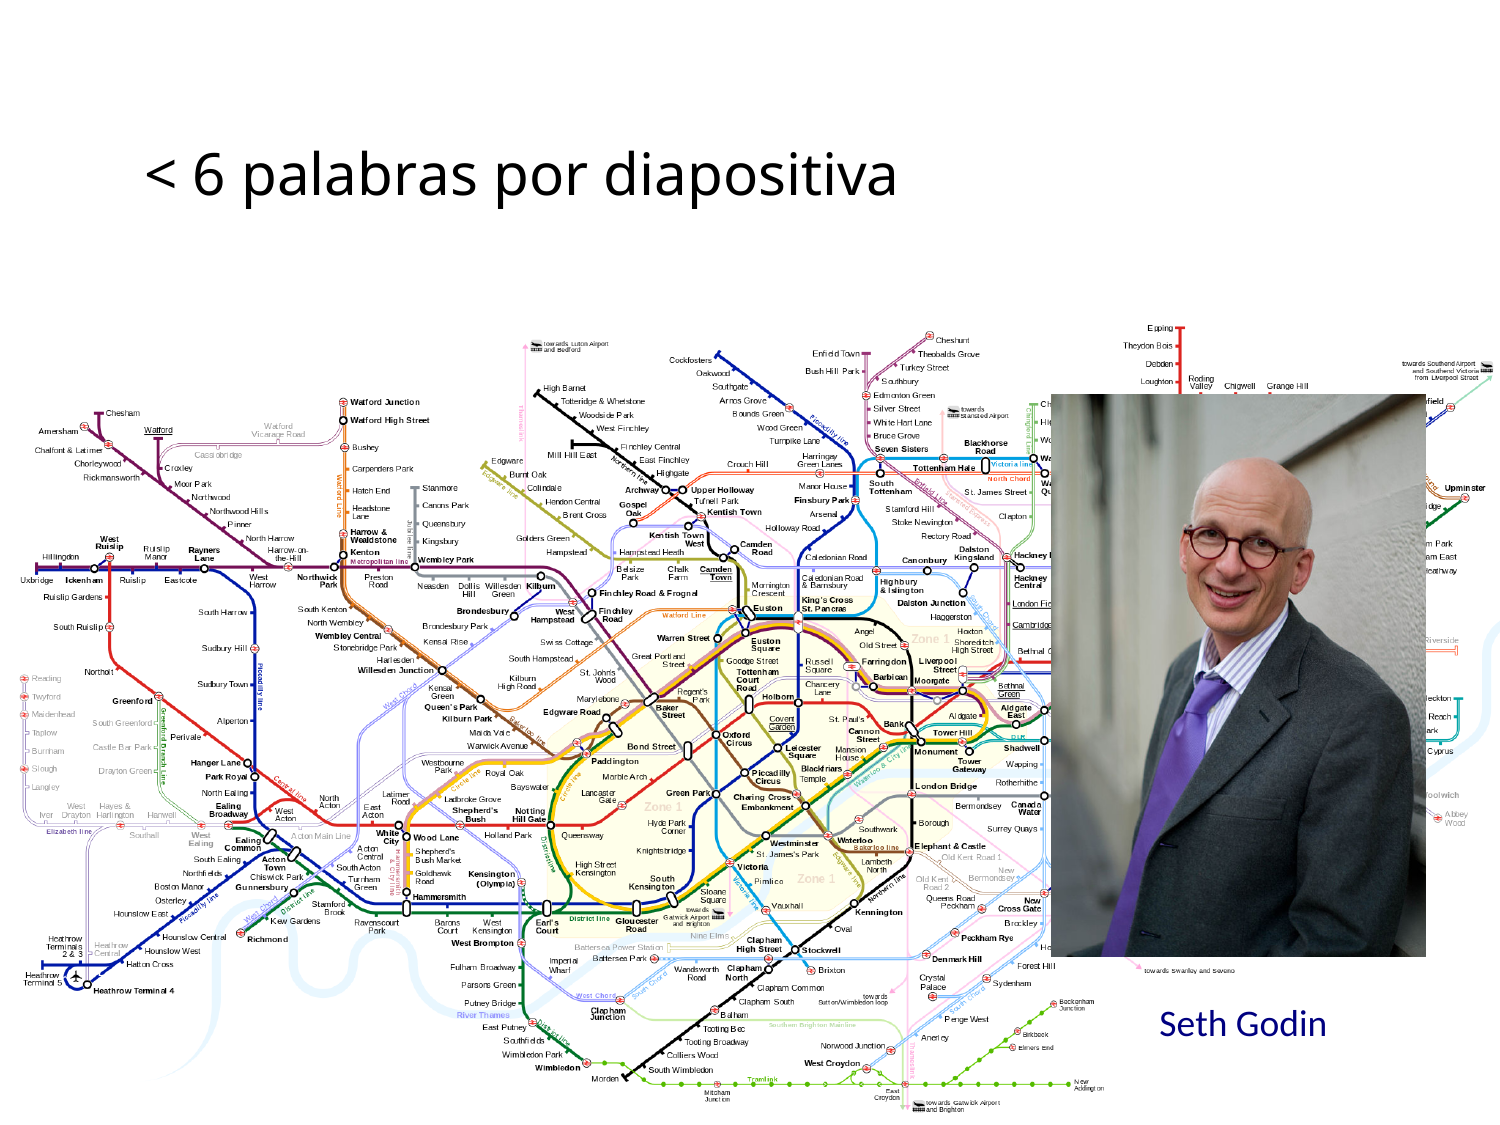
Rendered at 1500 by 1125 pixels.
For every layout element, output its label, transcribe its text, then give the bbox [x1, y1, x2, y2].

text_box < 6 palabras por diapositiva [129, 129, 808, 215]
text_box Seth Godin [1144, 991, 1359, 1052]
subtitle [70, 94, 1421, 318]
picture [0, 318, 1500, 1123]
